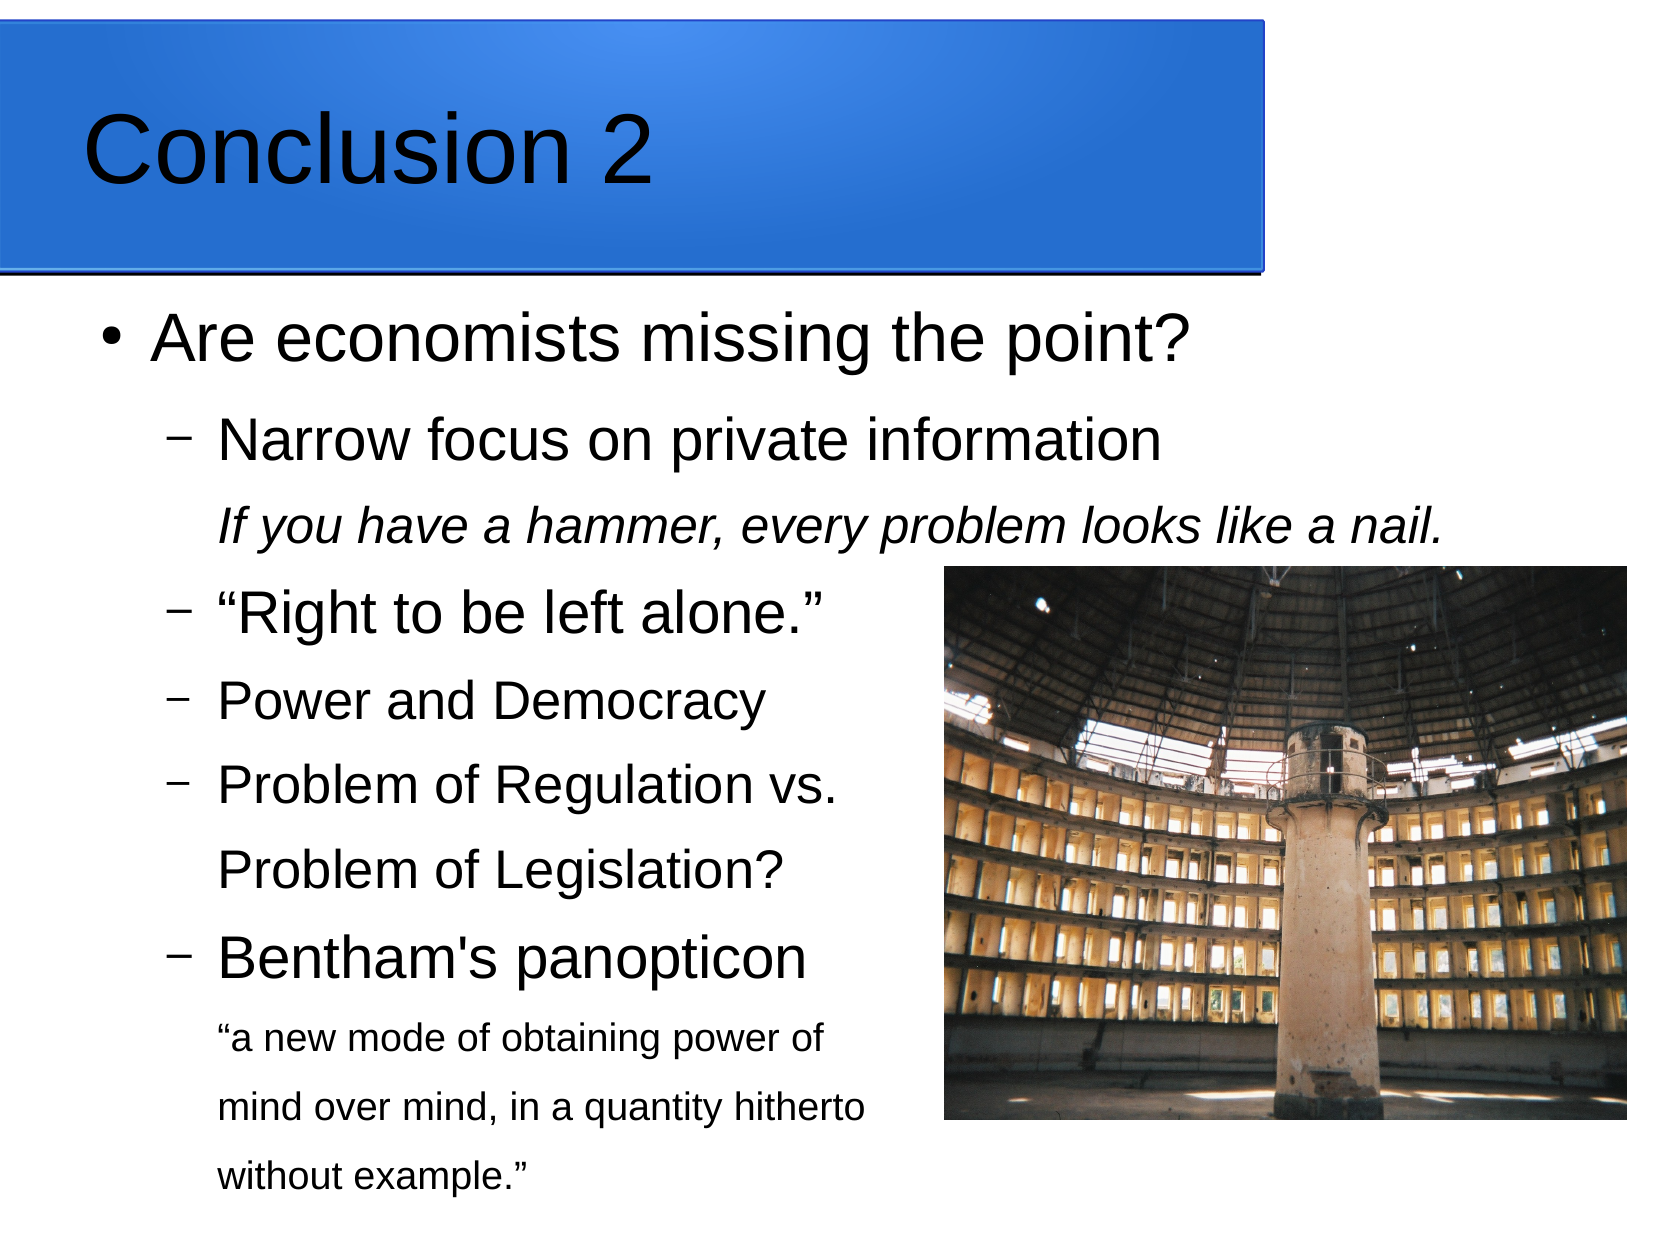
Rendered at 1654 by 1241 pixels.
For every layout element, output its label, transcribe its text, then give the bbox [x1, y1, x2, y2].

title Conclusion 2 [82, 47, 1235, 252]
picture [944, 566, 1627, 1120]
list Are economists missing the point? Narrow focus on private information If you have a hammer, every problem looks like a nail. “Right to be left alone.” Power and Democracy Problem of Regulation vs. Problem of Legislation? Bentham's panopticon “a new mode of obtaining power of mind over mind, in a quantity hitherto without example.” [82, 299, 1571, 1205]
